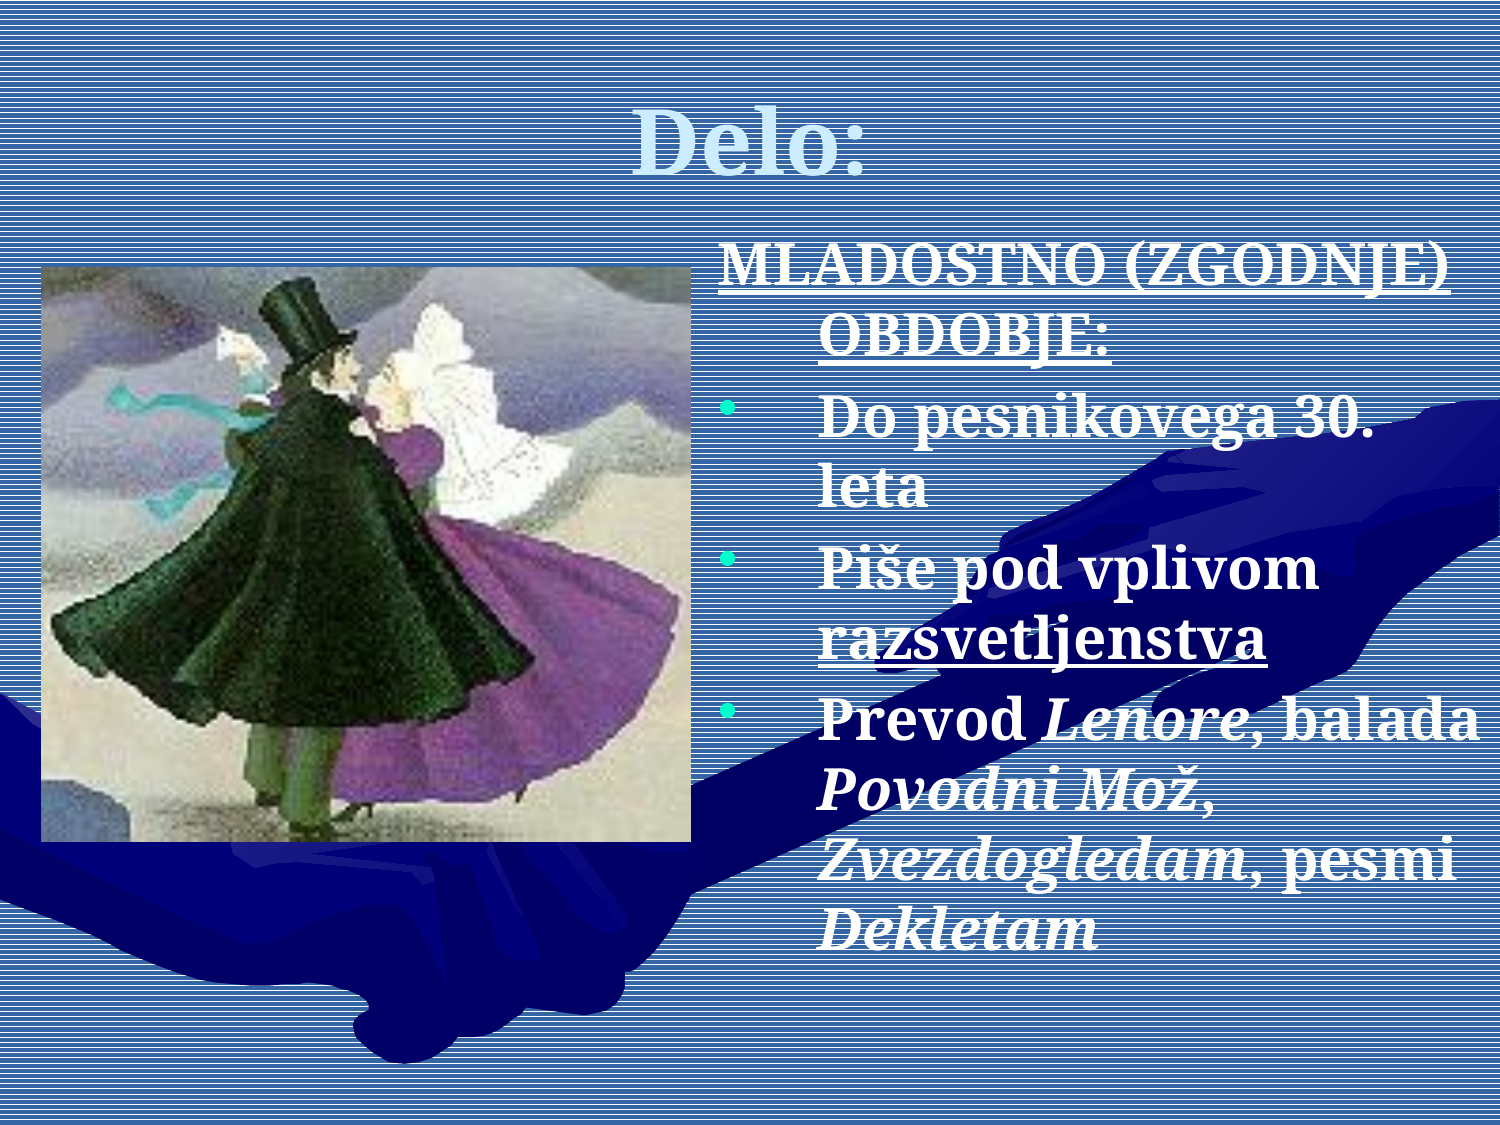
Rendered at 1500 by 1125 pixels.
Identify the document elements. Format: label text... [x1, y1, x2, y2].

list MLADOSTNO (ZGODNJE) OBDOBJE: Do pesnikovega 30. leta Piše pod vplivom razsvetljenstva Prevod Lenore, balada Povodni Mož, Zvezdogledam, pesmi Dekletam [702, 220, 1500, 1094]
picture [41, 267, 691, 842]
title Delo: [75, 45, 1425, 233]
